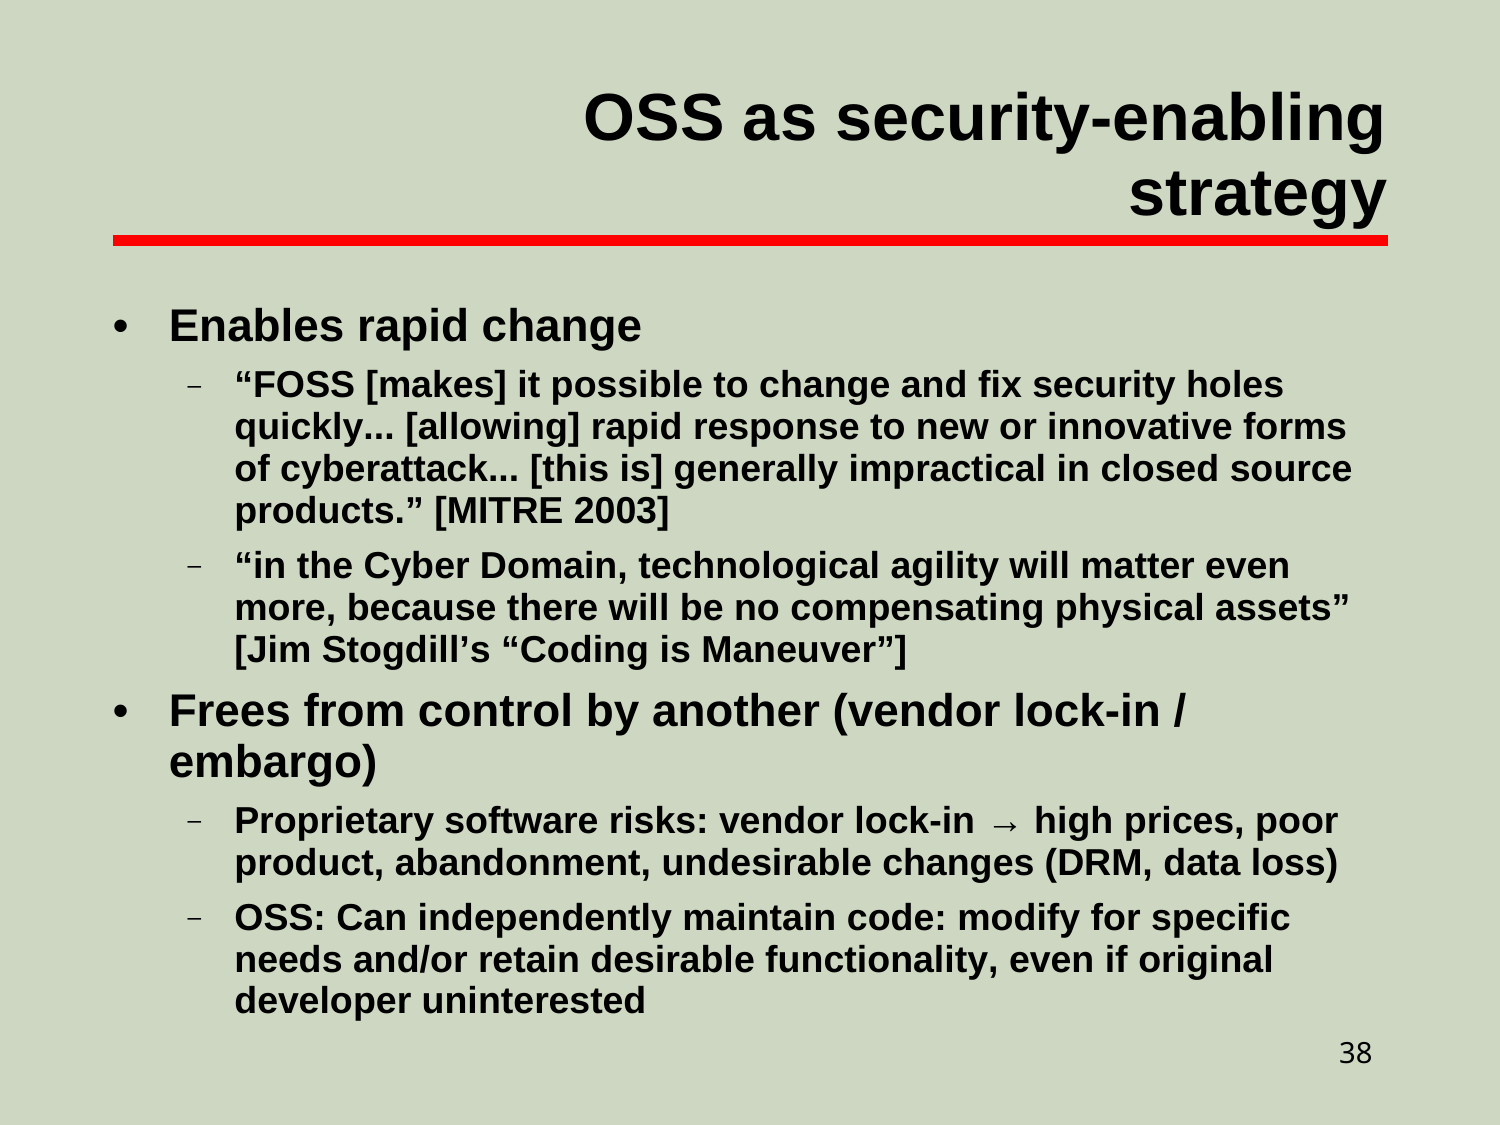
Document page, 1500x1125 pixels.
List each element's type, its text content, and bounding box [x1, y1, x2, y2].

list Enables rapid change “FOSS [makes] it possible to change and fix security holes quickly... [allowing] rapid response to new or innovative forms of cyberattack... [this is] generally impractical in closed source products.” [MITRE 2003] “in the Cyber Domain, technological agility will matter even more, because there will be no compensating physical assets” [Jim Stogdill’s “Coding is Maneuver”] Frees from control by another (vendor lock-in / embargo) Proprietary software risks: vendor lock-in → high prices, poor product, abandonment, undesirable changes (DRM, data loss) OSS: Can independently maintain code: modify for specific needs and/or retain desirable functionality, even if original developer uninterested [112, 299, 1388, 1084]
title OSS as security-enabling strategy [337, 79, 1388, 230]
